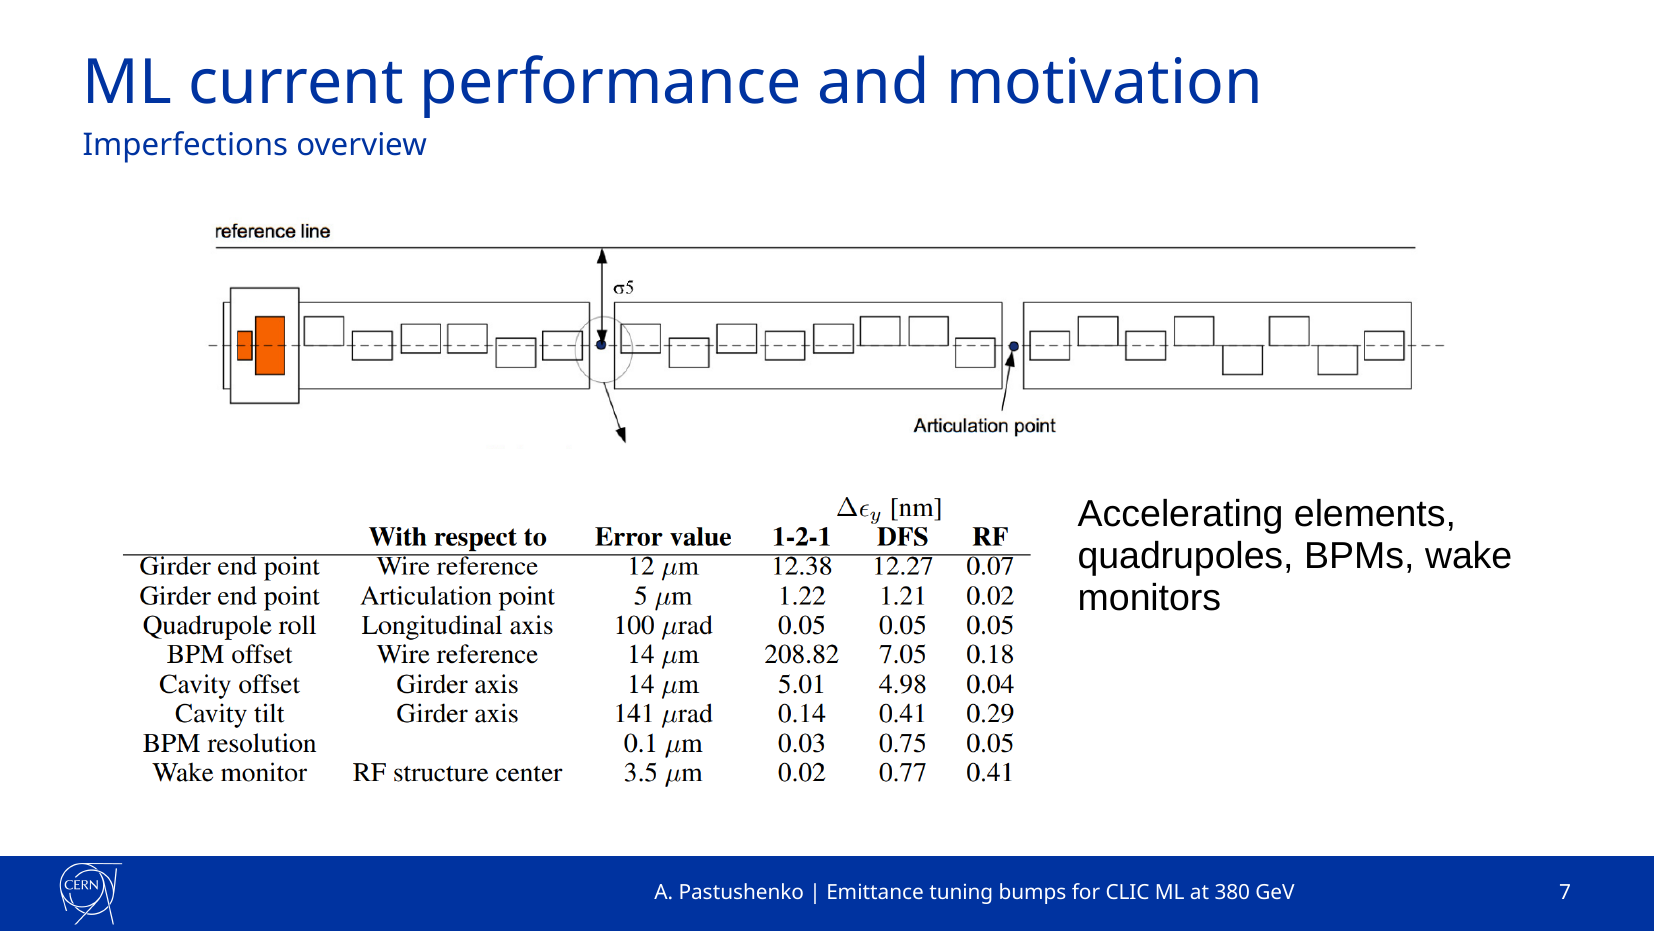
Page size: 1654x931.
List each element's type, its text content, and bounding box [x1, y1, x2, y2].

picture [56, 859, 127, 928]
text_box Accelerating elements, quadrupoles, BPMs, wake monitors [1062, 485, 1607, 626]
title ML current performance and motivation Imperfections overview [82, 37, 1571, 193]
picture [106, 484, 1040, 804]
picture [200, 212, 1445, 449]
